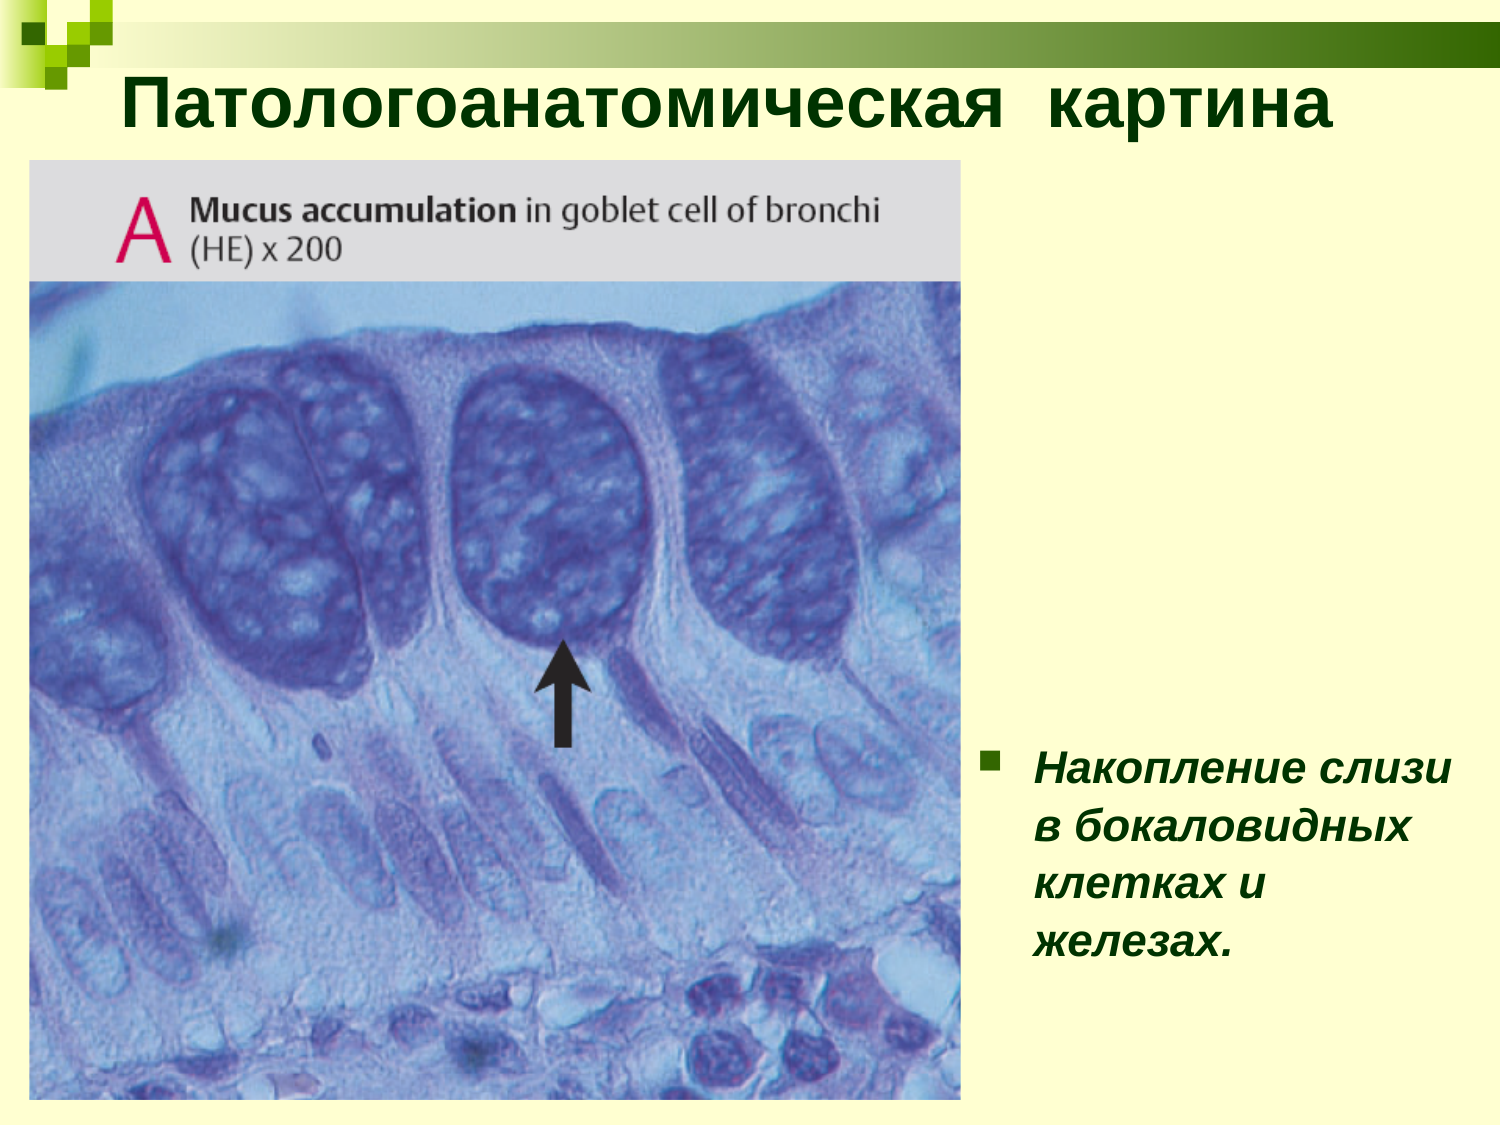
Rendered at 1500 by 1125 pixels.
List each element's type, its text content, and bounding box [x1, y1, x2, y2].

text_box Патологоанатомическая картина [76, 19, 1402, 170]
picture [29, 160, 961, 1100]
list Накопление слизи в бокаловидных клетках и железах. [962, 727, 1471, 1024]
